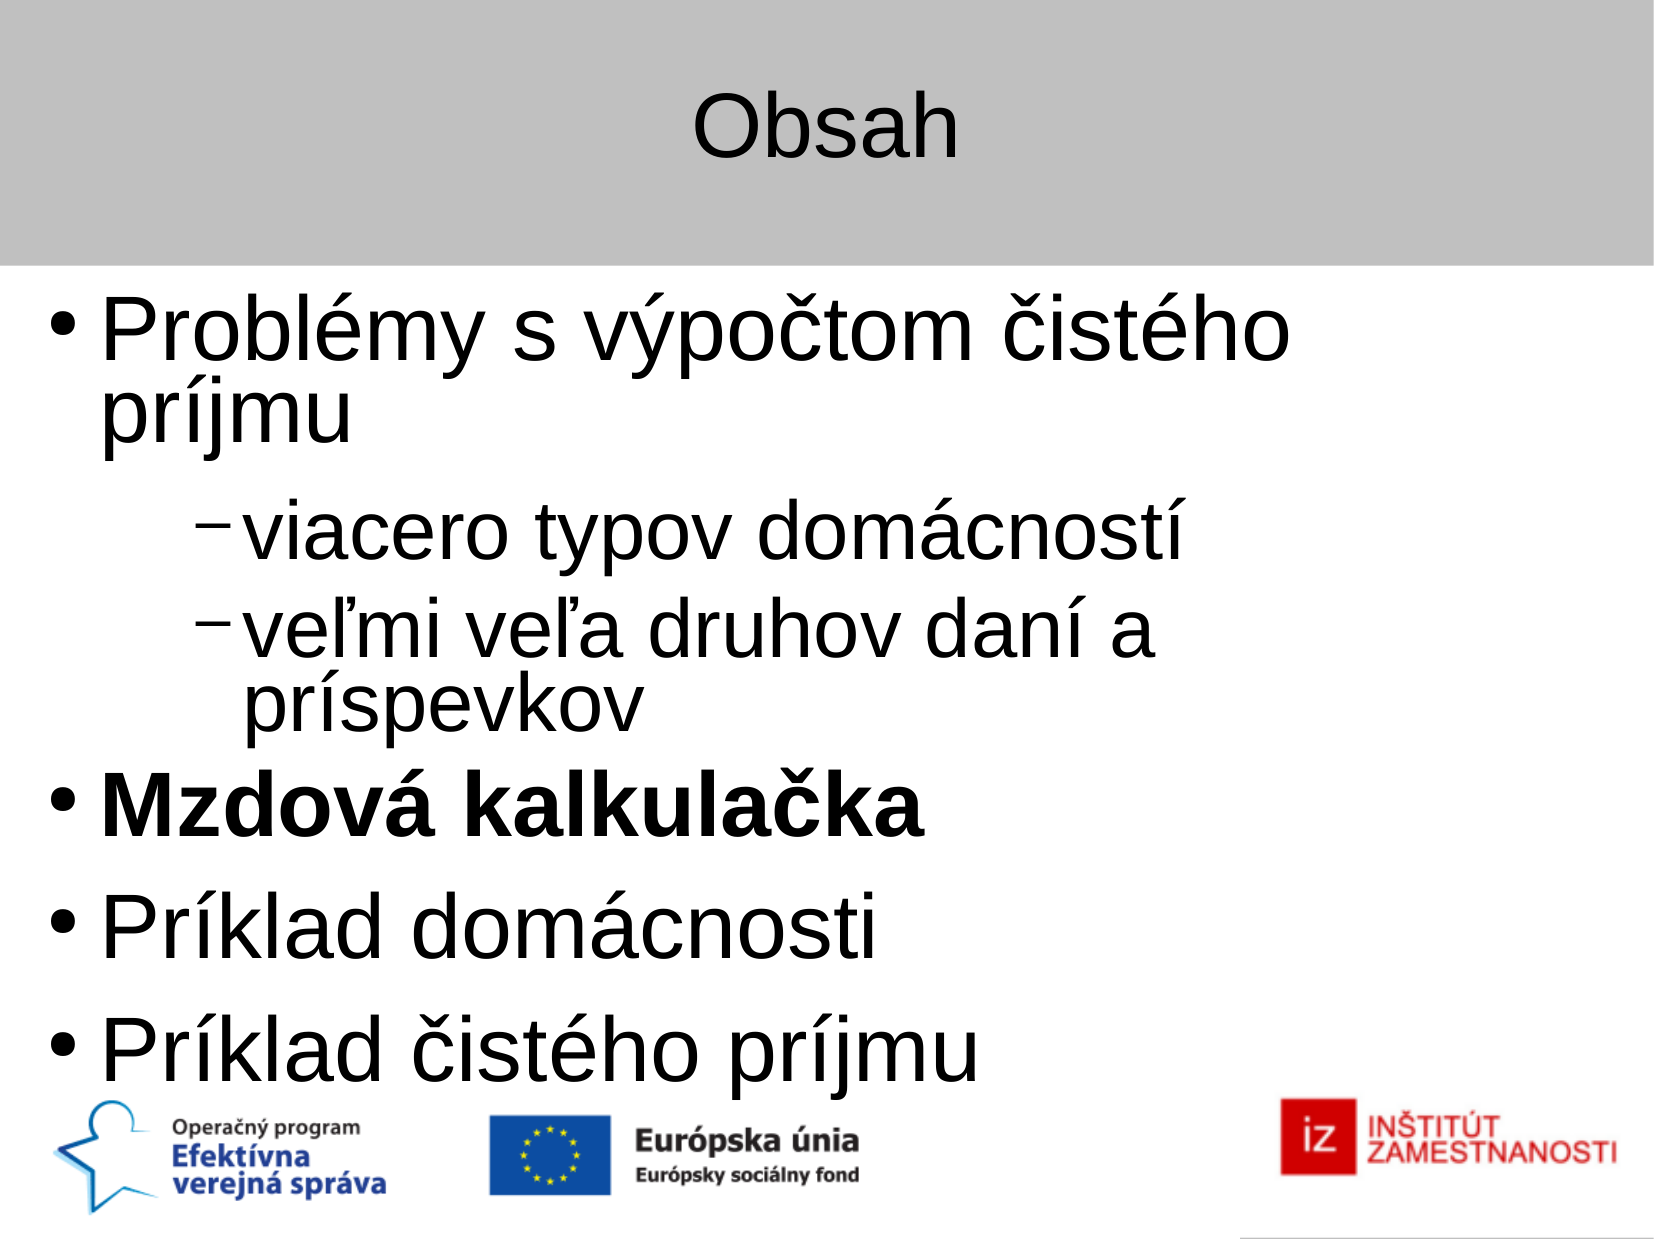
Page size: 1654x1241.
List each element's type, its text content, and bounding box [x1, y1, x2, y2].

list Problémy s výpočtom čistého príjmu viacero typov domácností veľmi veľa druhov daní a príspevkov Mzdová kalkulačka Príklad domácnosti Príklad čistého príjmu [29, 295, 1533, 1098]
picture [29, 1098, 886, 1241]
title Obsah [88, 29, 1565, 237]
picture [1240, 1033, 1654, 1241]
